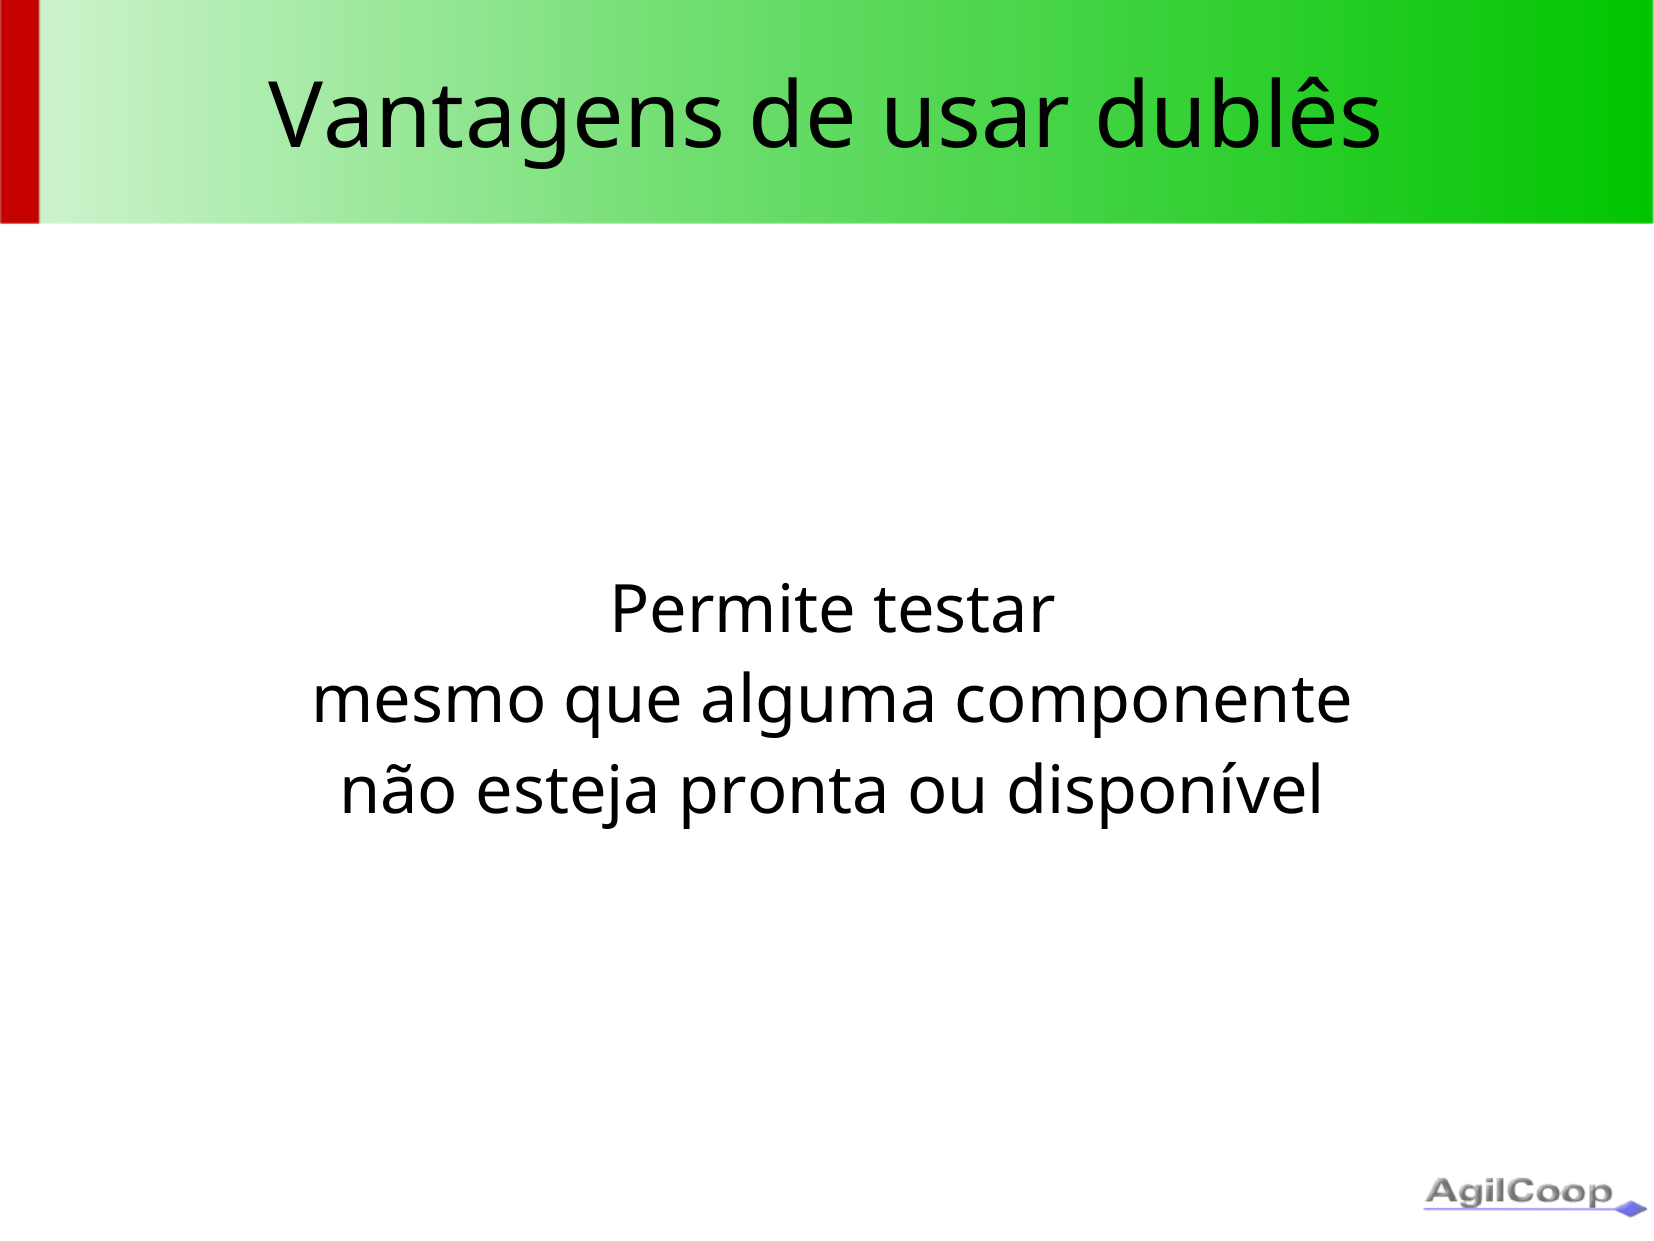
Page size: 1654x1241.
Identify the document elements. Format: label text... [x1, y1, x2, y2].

title Vantagens de usar dublês [82, 8, 1571, 216]
picture [0, 0, 1654, 1241]
subtitle Permite testar mesmo que alguma componente não esteja pronta ou disponível [59, 271, 1607, 1123]
